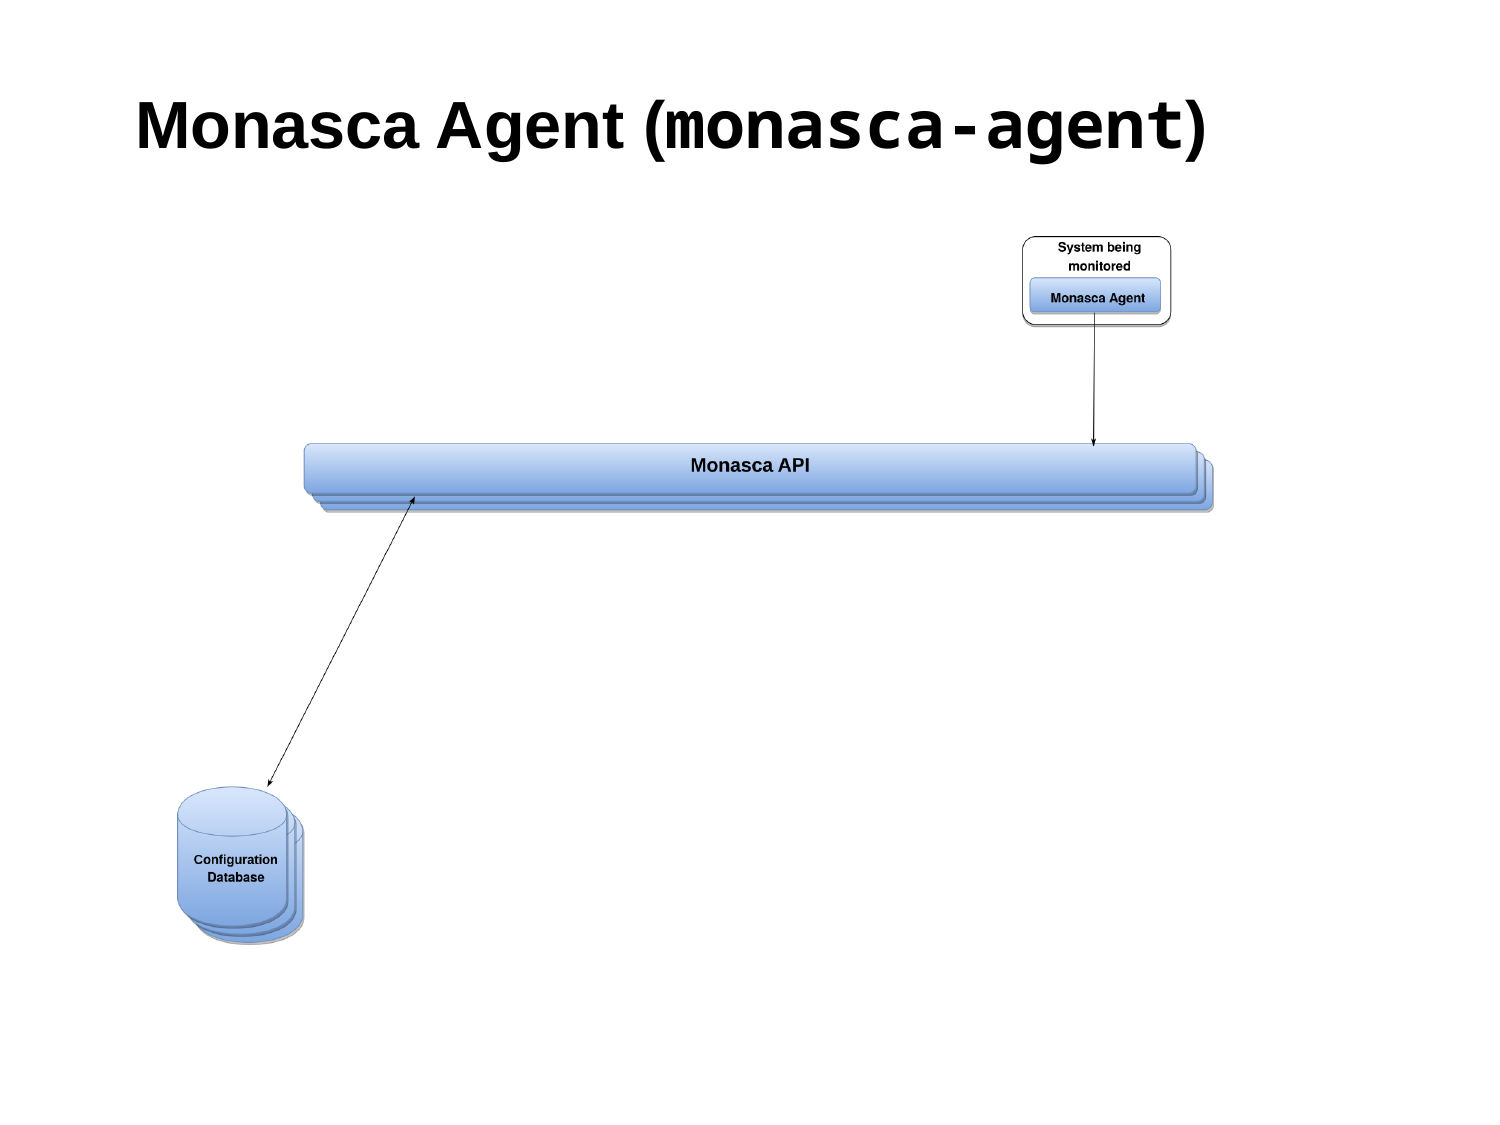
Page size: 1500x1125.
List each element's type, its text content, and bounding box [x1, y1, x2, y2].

picture [177, 236, 1359, 945]
title Monasca Agent (monasca-agent) [135, 41, 1372, 204]
